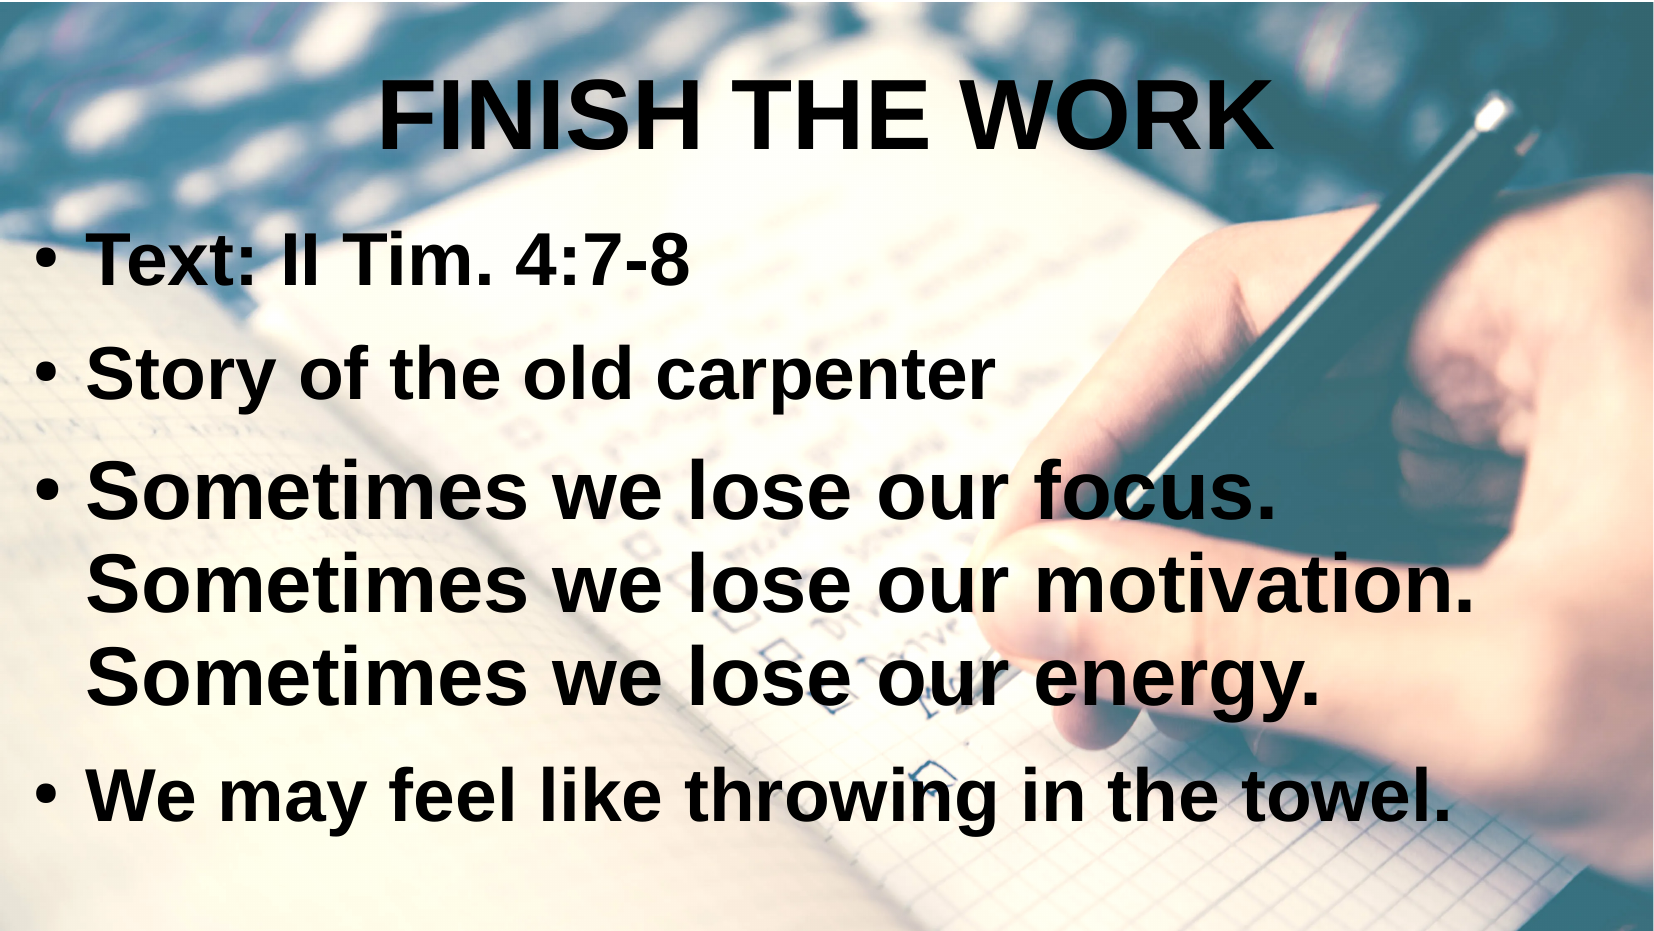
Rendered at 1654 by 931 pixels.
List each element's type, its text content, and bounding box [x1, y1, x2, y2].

picture [0, 2, 1654, 931]
title FINISH THE WORK [82, 37, 1571, 193]
list Text: II Tim. 4:7-8 Story of the old carpenter Sometimes we lose our focus. Sometimes we lose our motivation. Sometimes we lose our energy. We may feel like throwing in the towel. [15, 217, 1636, 931]
